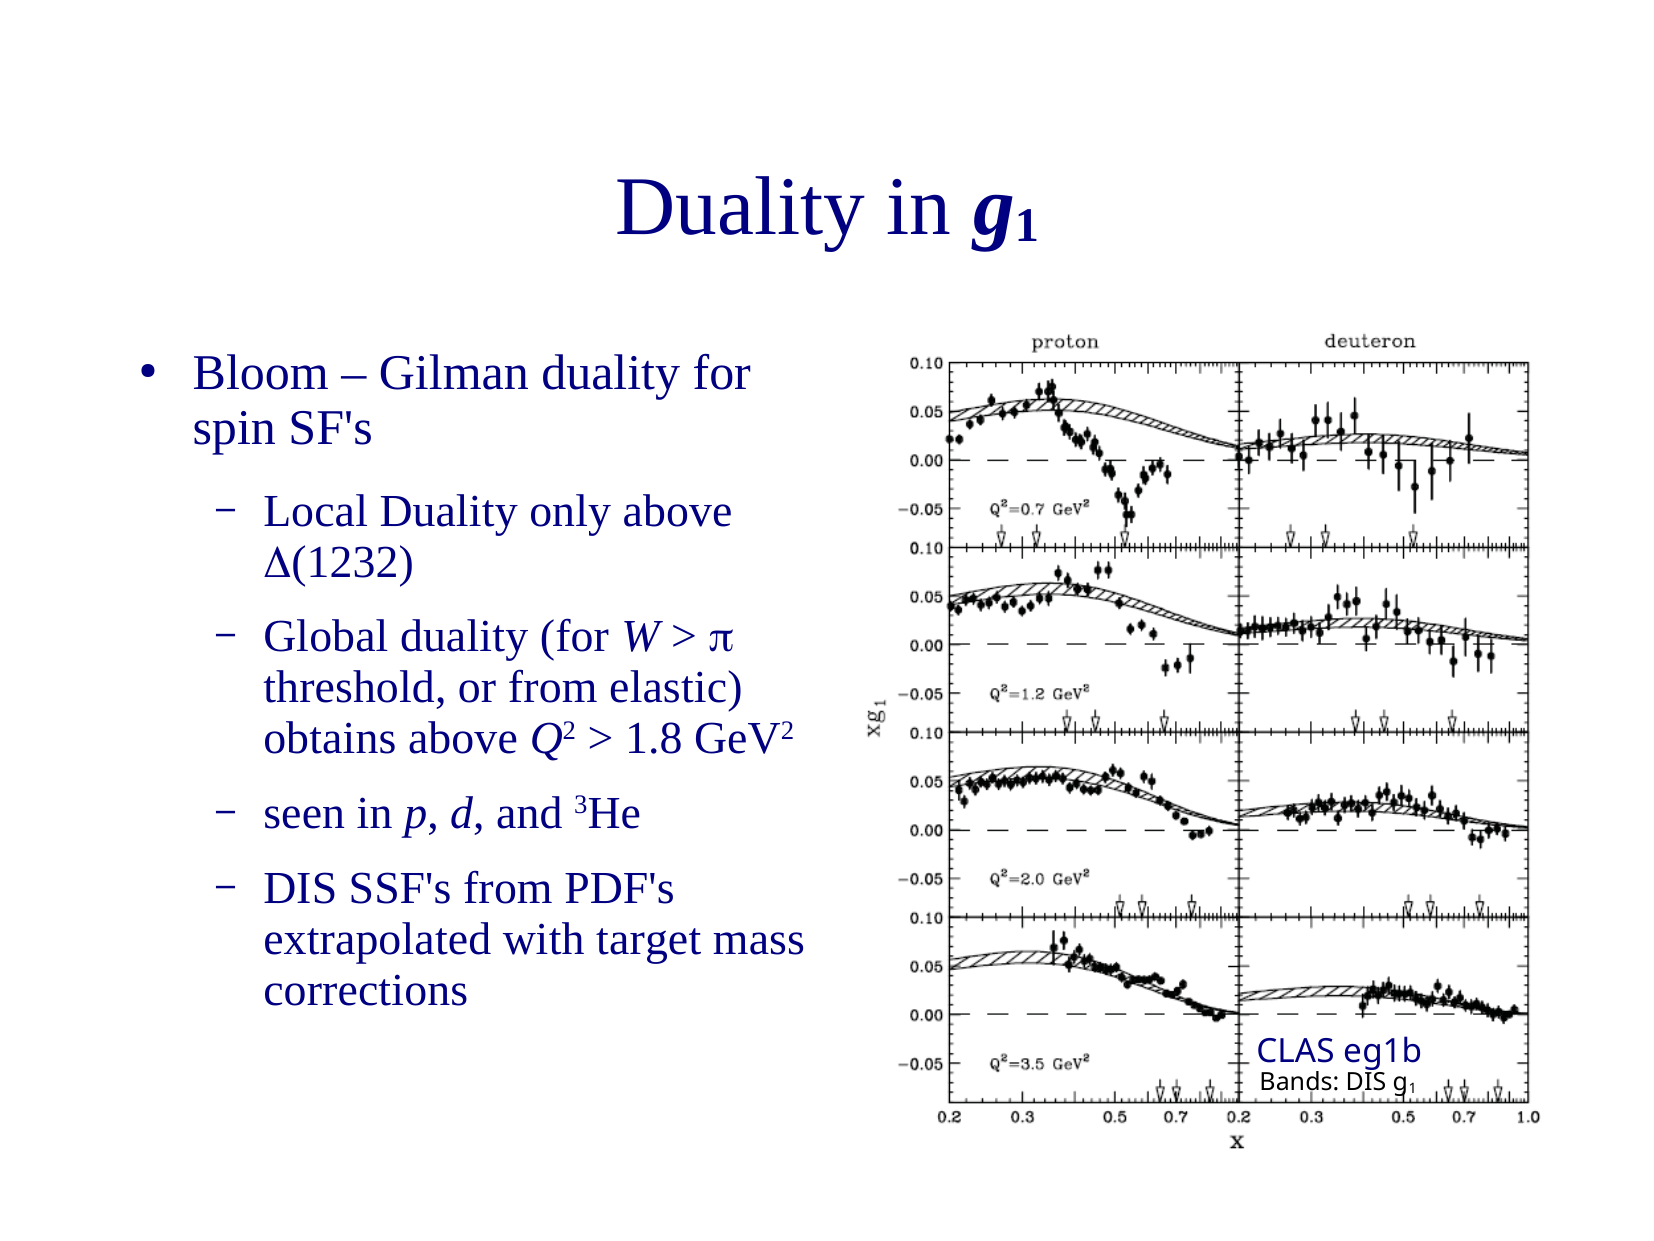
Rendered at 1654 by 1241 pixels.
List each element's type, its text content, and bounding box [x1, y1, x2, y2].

list Bloom – Gilman duality for spin SF's Local Duality only above (1232) Global duality (for W >  threshold, or from elastic) obtains above Q2 > 1.8 GeV2 seen in p, d, and 3He DIS SSF's from PDF's extrapolated with target mass corrections [121, 344, 811, 1156]
title Duality in g1 [121, 102, 1534, 311]
picture [855, 329, 1546, 1156]
text_box CLAS eg1b [1256, 1026, 1427, 1065]
text_box Bands: DIS g1 [1259, 1064, 1417, 1102]
